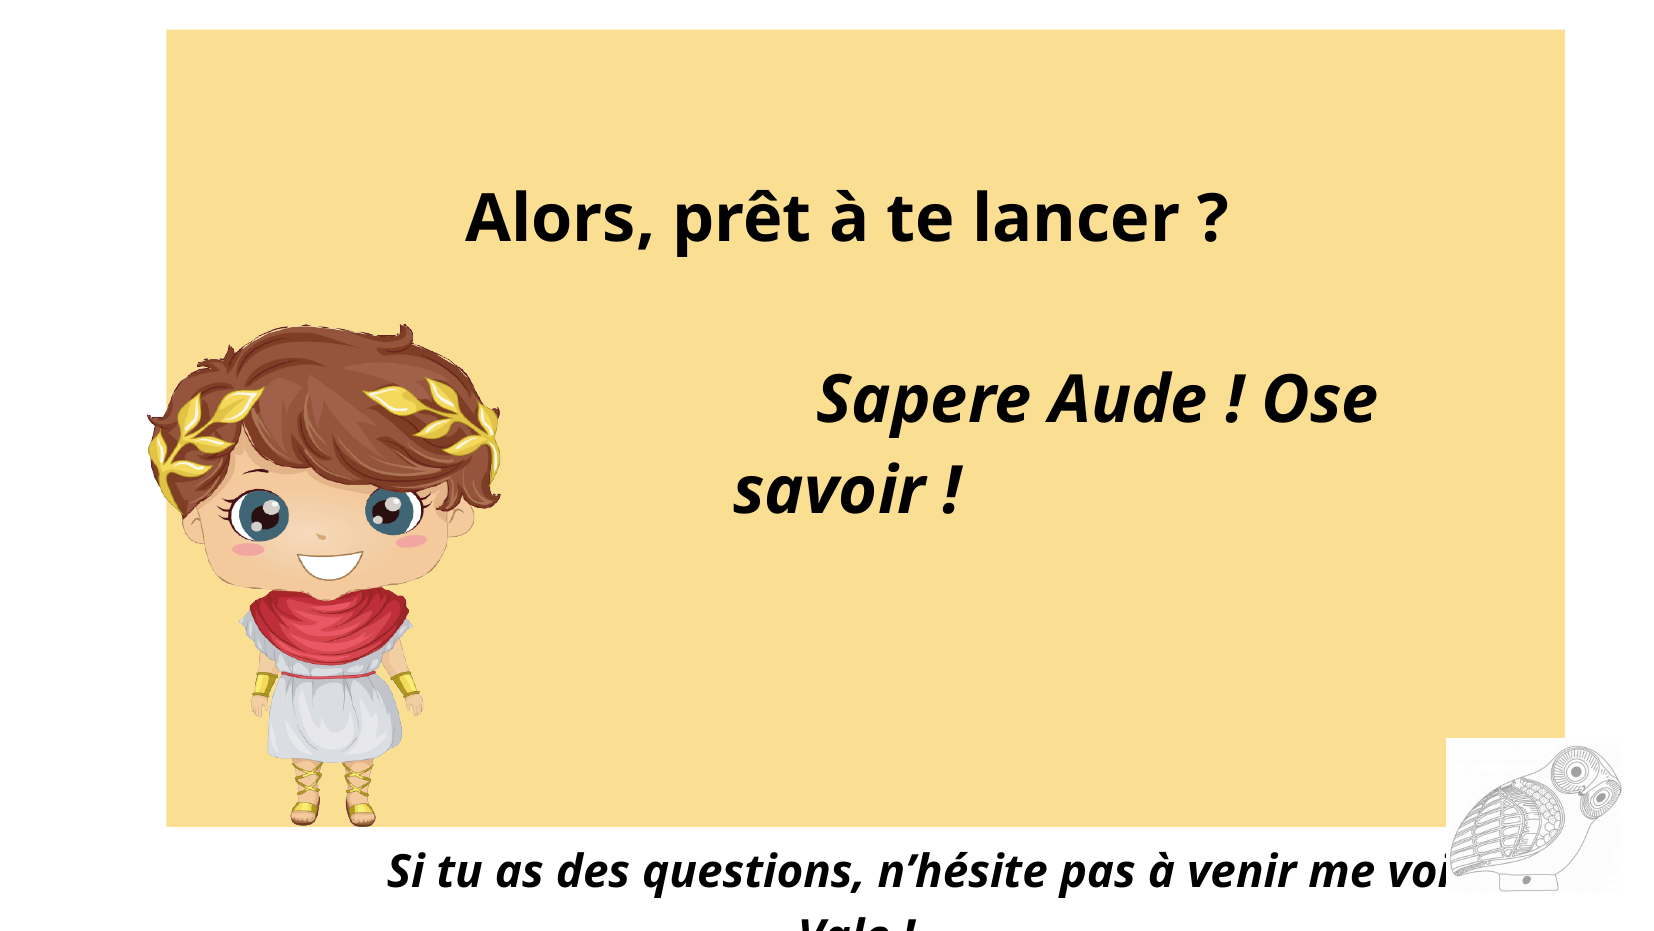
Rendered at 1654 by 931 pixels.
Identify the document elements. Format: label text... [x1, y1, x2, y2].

text_box [166, 29, 1565, 738]
picture [1446, 738, 1625, 893]
picture [147, 324, 206, 827]
text_box Alors, prêt à te lancer ? Sapere Aude ! Ose savoir ! Si tu as des questions, n’hésite pas à venir me voir. Vale ! Magistra Bogard [206, 88, 1506, 857]
